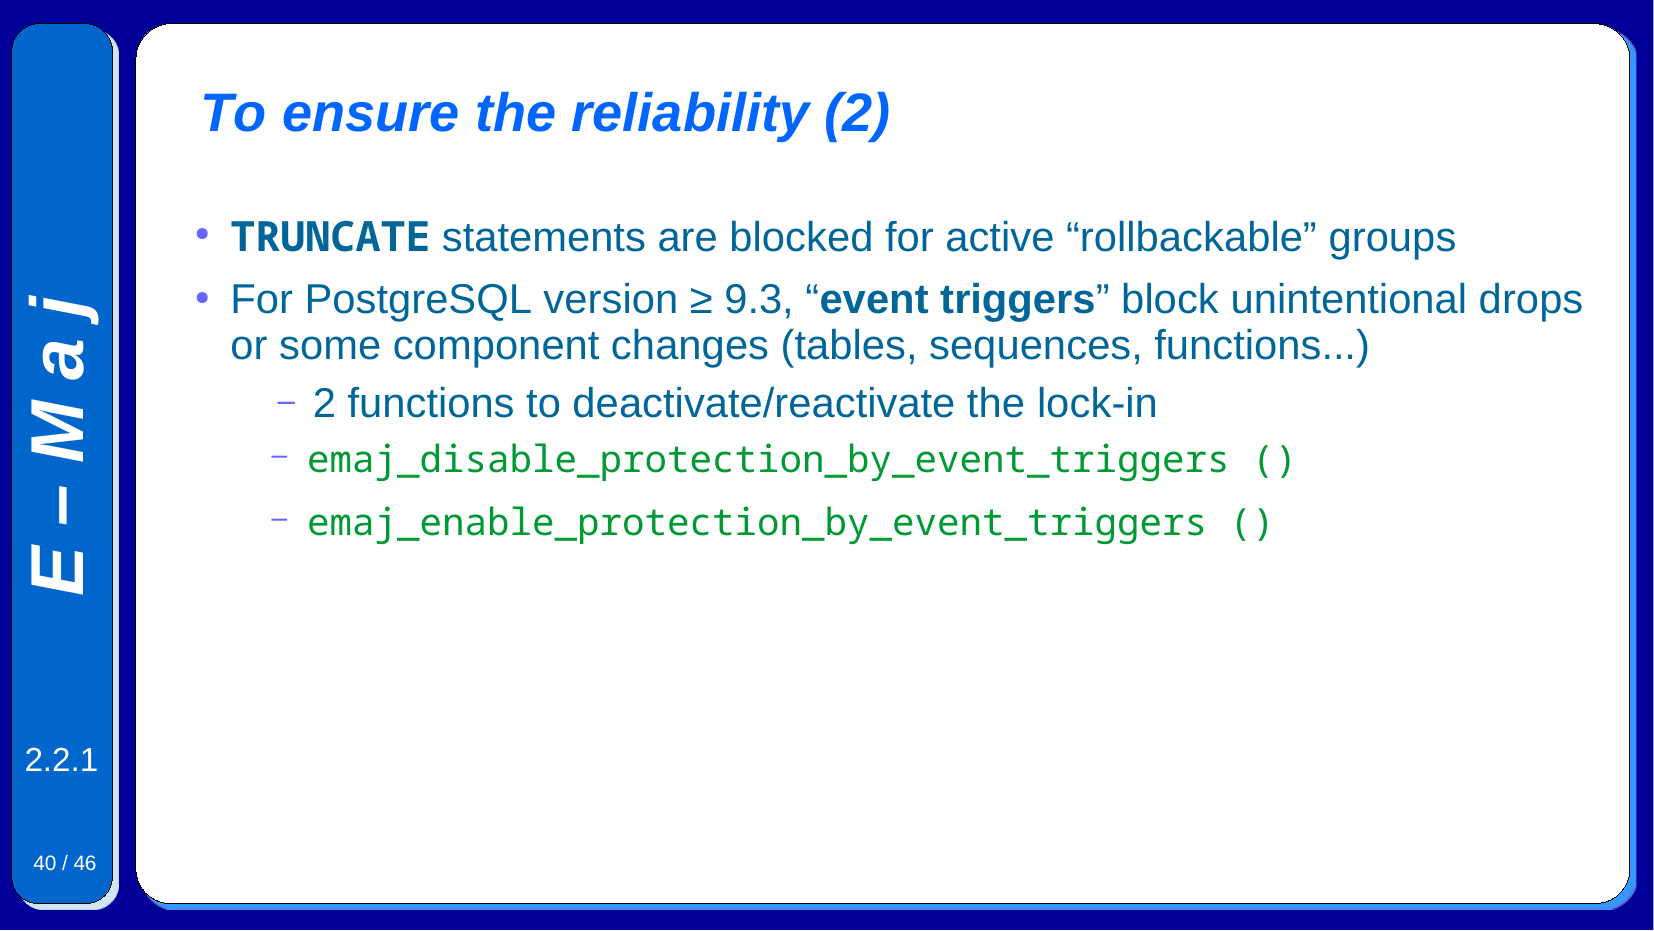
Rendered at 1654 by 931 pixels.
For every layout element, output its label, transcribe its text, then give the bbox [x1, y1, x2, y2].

list TRUNCATE statements are blocked for active “rollbackable” groups For PostgreSQL version ≥ 9.3, “event triggers” block unintentional drops or some component changes (tables, sequences, functions...) 2 functions to deactivate/reactivate the lock-in emaj_disable_protection_by_event_triggers () emaj_enable_protection_by_event_triggers () [177, 206, 1587, 827]
title To ensure the reliability (2) [200, 34, 1575, 191]
